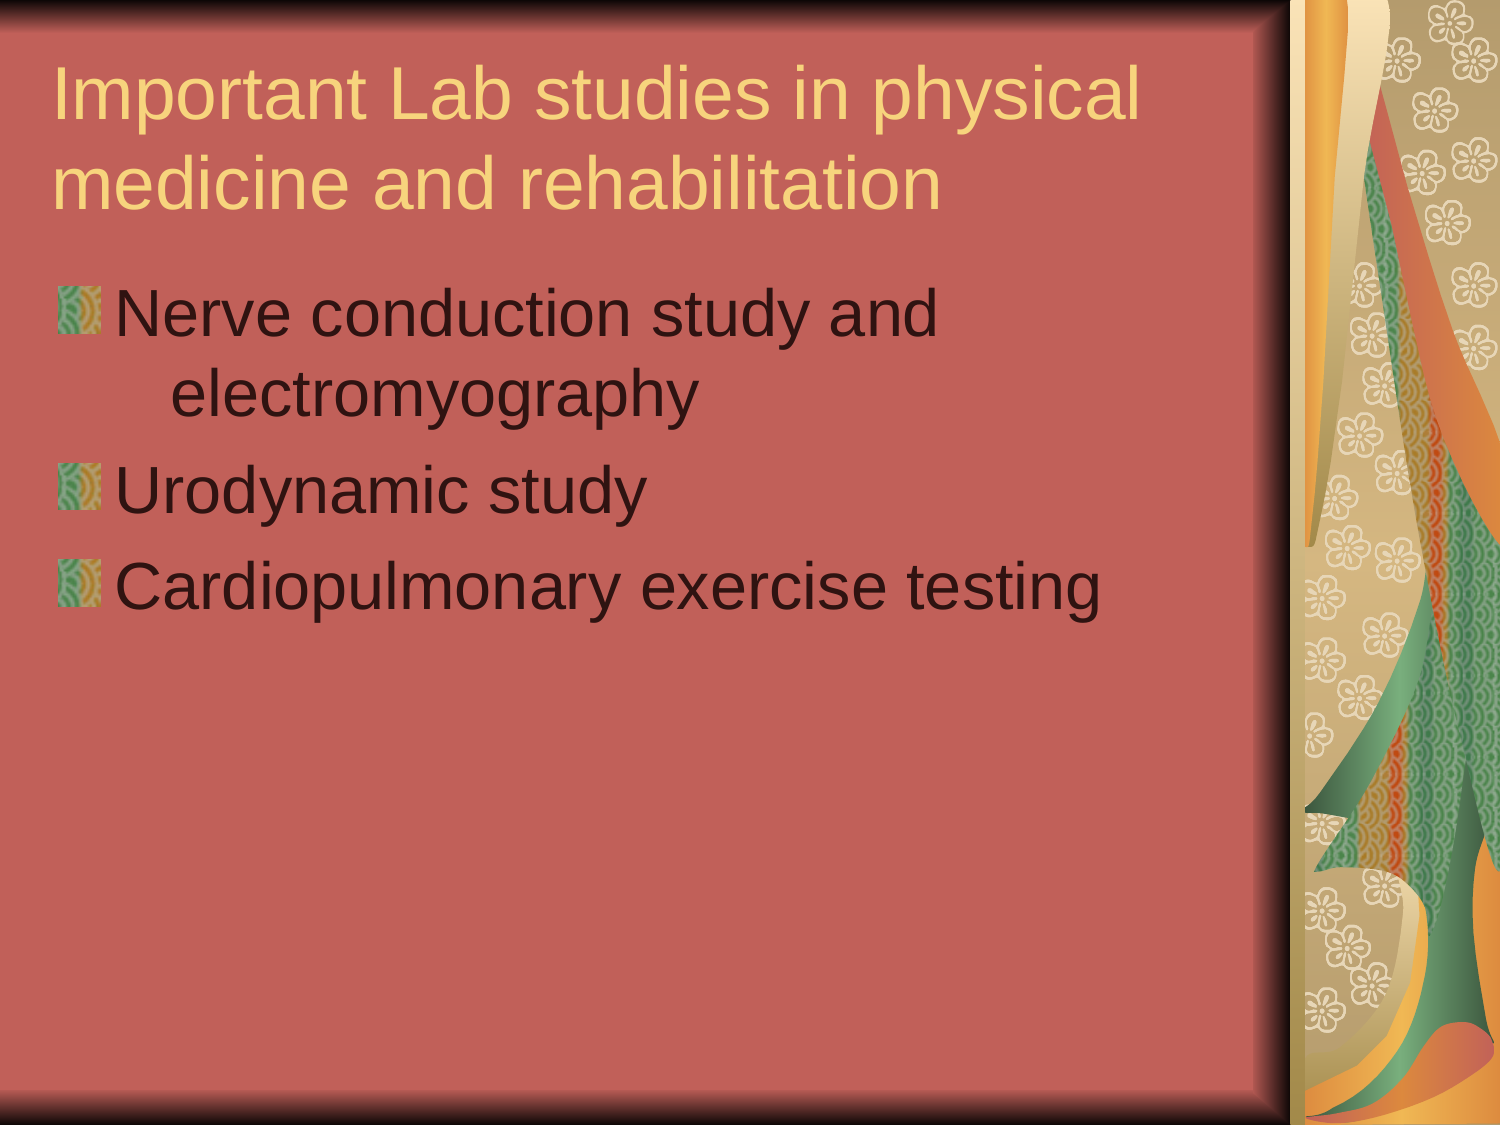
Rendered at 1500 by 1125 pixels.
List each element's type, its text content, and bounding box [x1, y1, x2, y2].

title Important Lab studies in physical medicine and rehabilitation [35, 37, 1263, 225]
list Nerve conduction study and electromyography Urodynamic study Cardiopulmonary exercise testing [43, 262, 1255, 1001]
